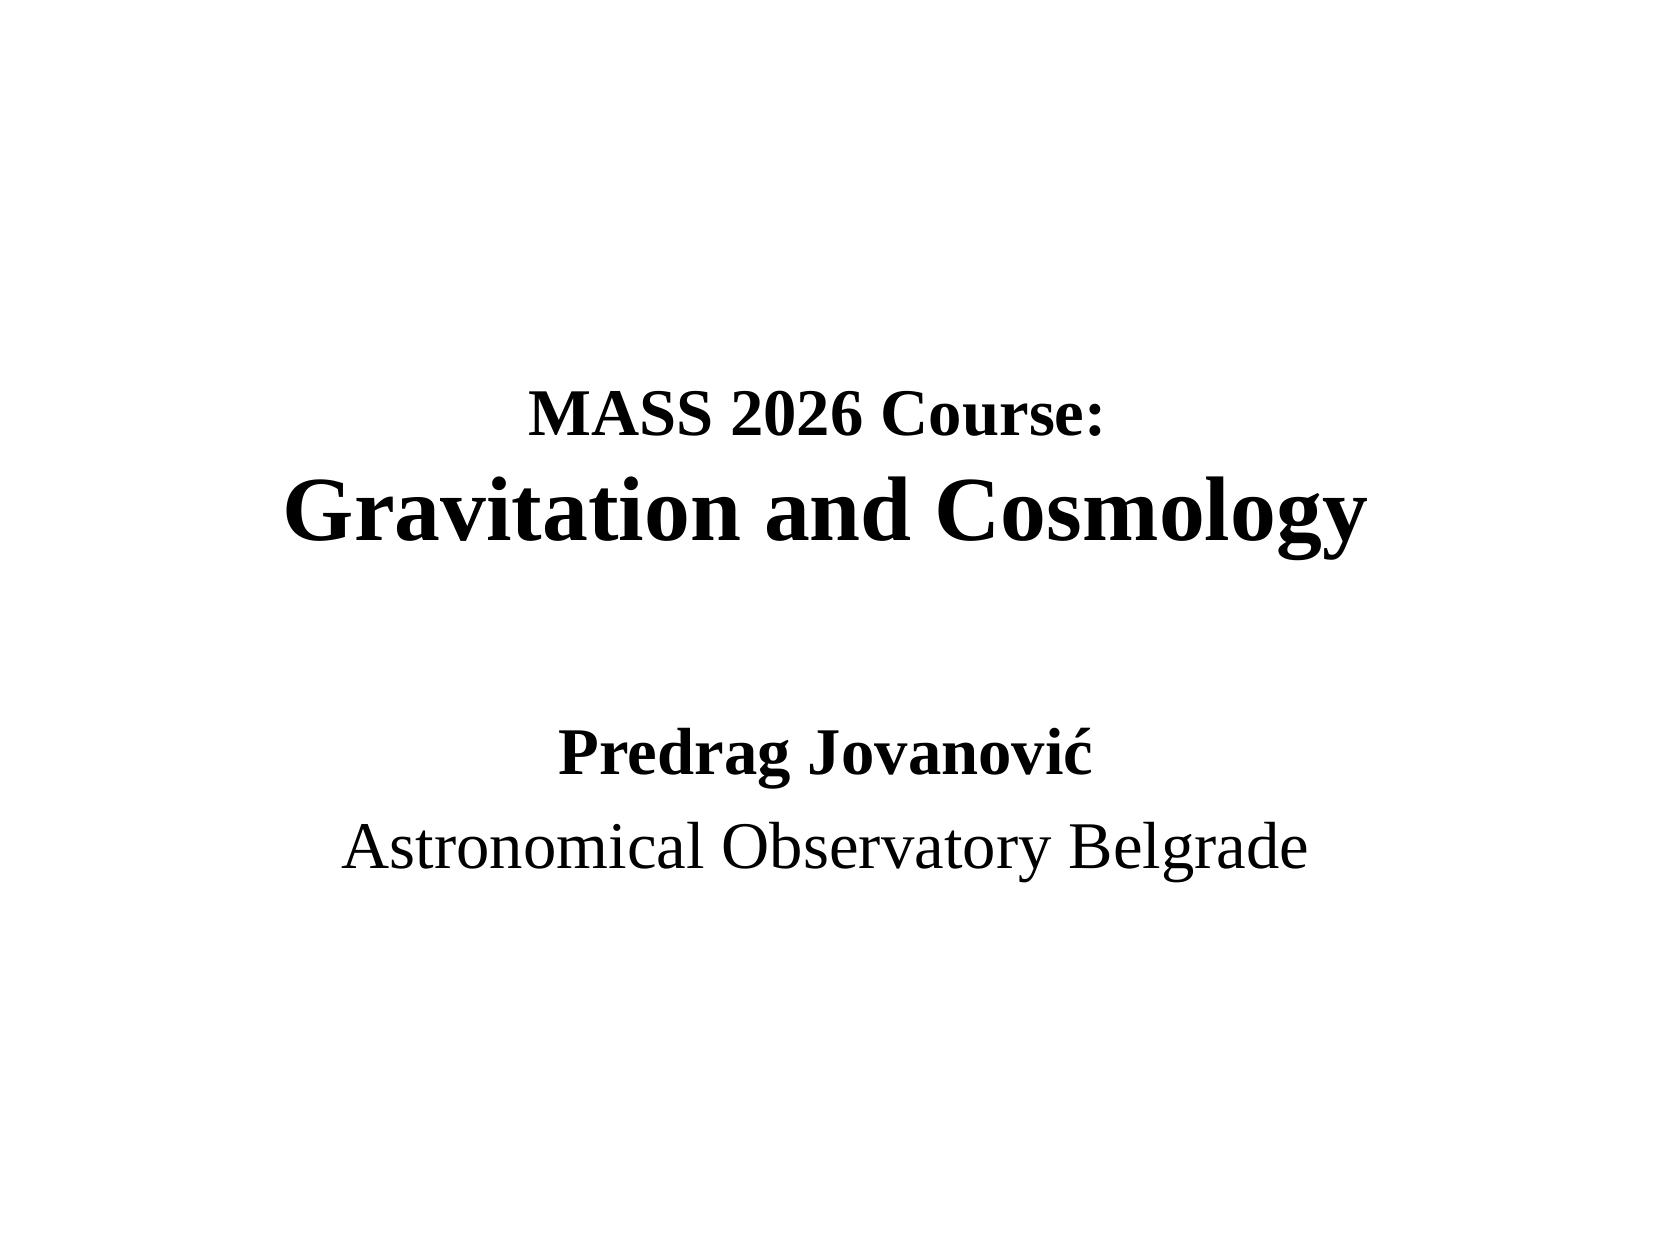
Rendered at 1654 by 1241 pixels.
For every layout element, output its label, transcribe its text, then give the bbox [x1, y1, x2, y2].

title MASS 2026 Course: Gravitation and Cosmology [123, 330, 1529, 597]
subtitle Predrag Jovanović Astronomical Observatory Belgrade [247, 700, 1405, 922]
